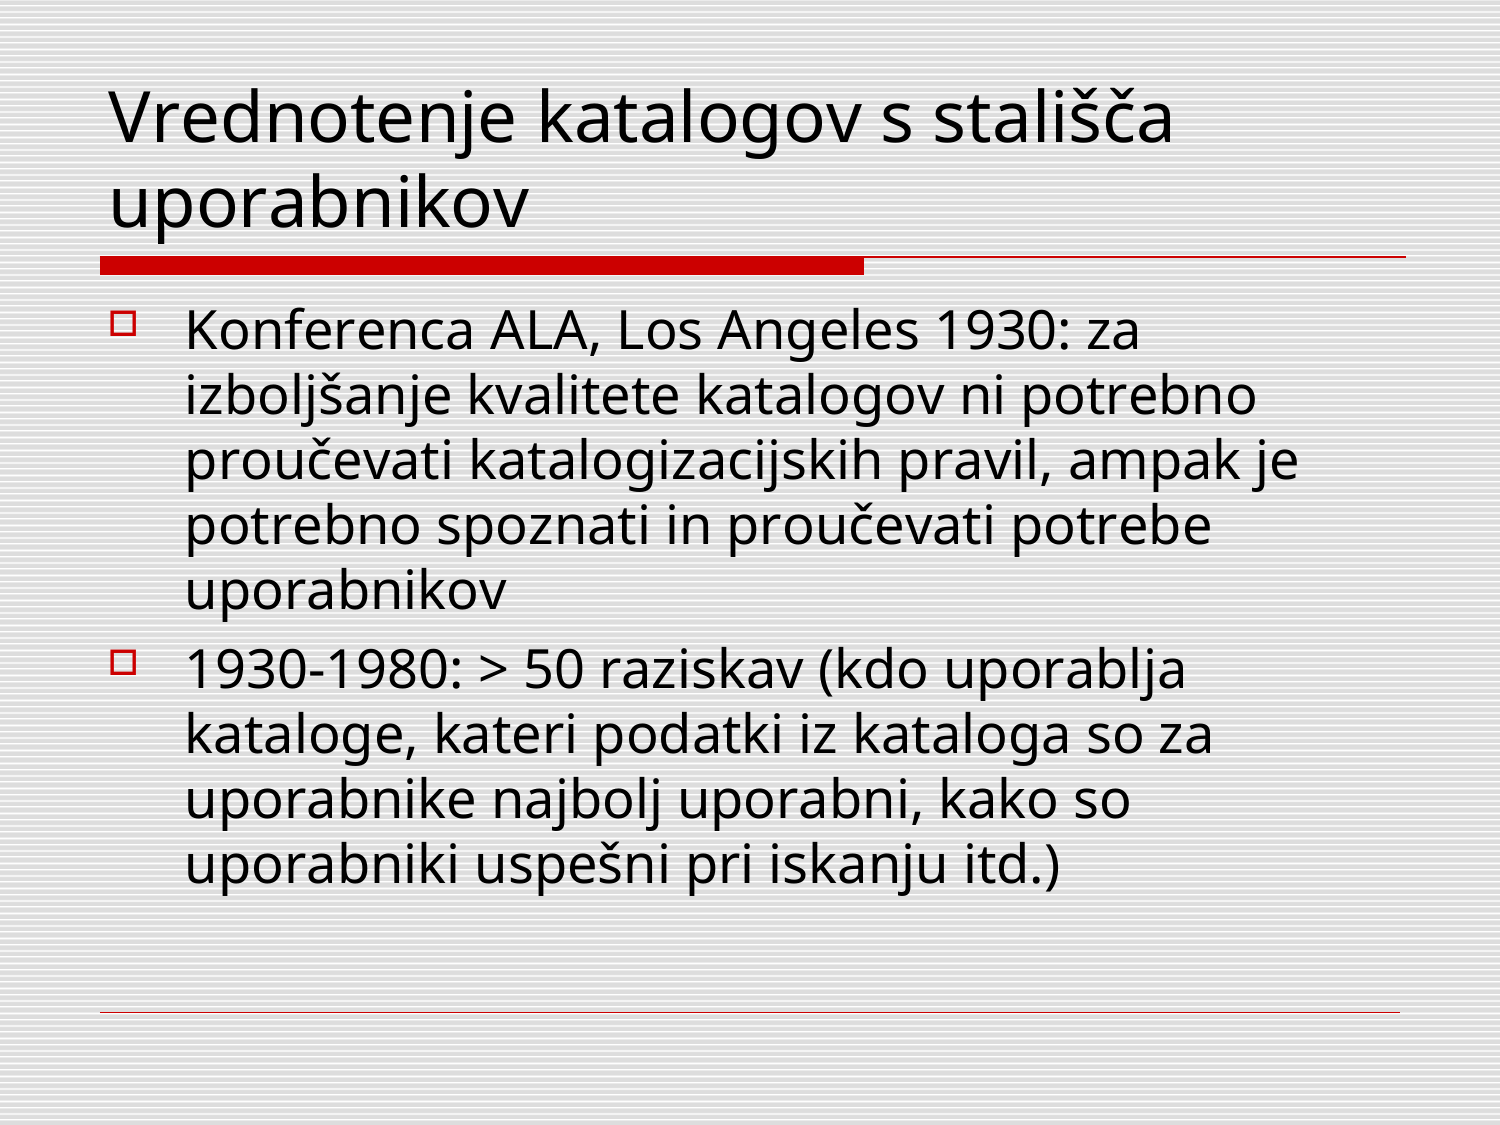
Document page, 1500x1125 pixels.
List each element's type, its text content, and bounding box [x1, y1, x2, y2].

list Konferenca ALA, Los Angeles 1930: za izboljšanje kvalitete katalogov ni potrebno proučevati katalogizacijskih pravil, ampak je potrebno spoznati in proučevati potrebe uporabnikov 1930-1980: > 50 raziskav (kdo uporablja kataloge, kateri podatki iz kataloga so za uporabnike najbolj uporabni, kako so uporabniki uspešni pri iskanju itd.) [92, 287, 1406, 988]
title Vrednotenje katalogov s stališča uporabnikov [94, 49, 1407, 250]
picture [0, 0, 1500, 1125]
